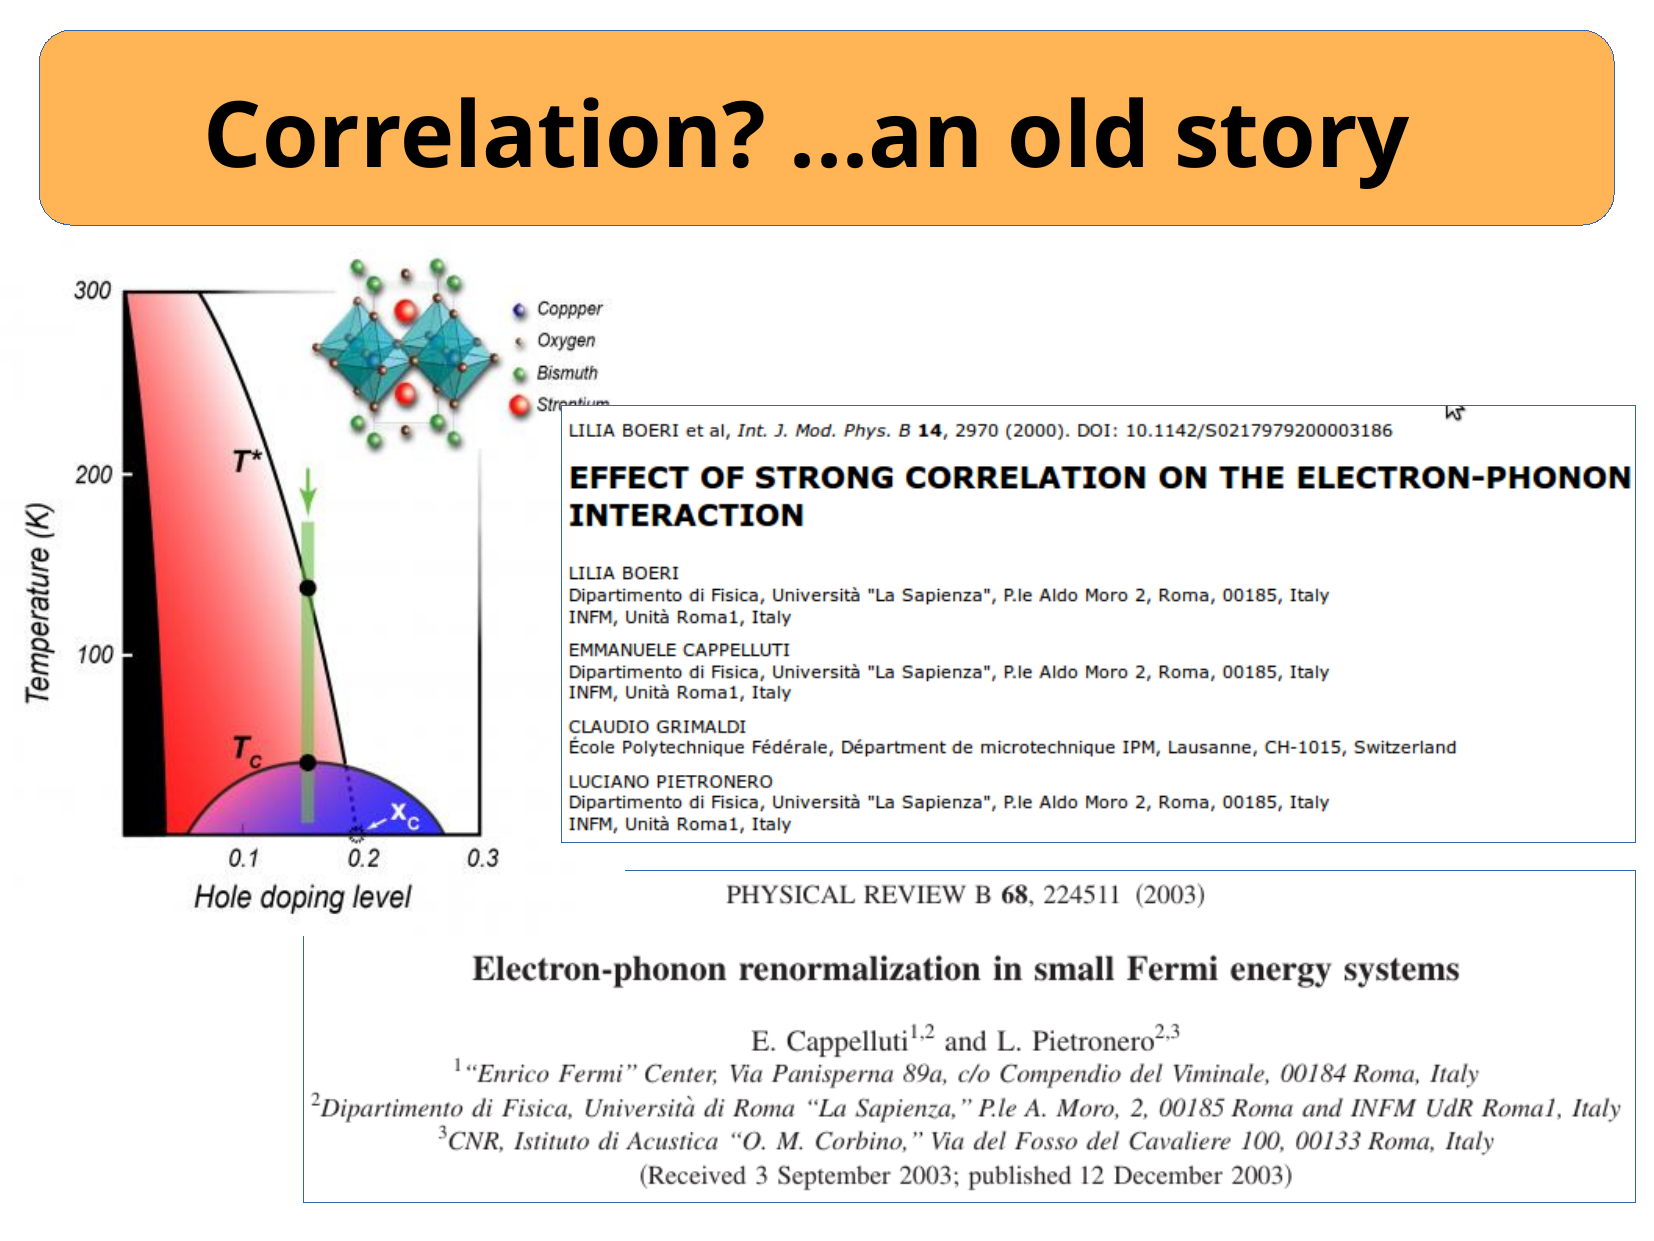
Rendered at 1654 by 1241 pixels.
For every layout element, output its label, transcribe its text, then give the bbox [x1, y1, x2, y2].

text_box [1609, 45, 1615, 210]
picture [0, 236, 1636, 1203]
title Correlation? ...an old story [30, 28, 1609, 236]
